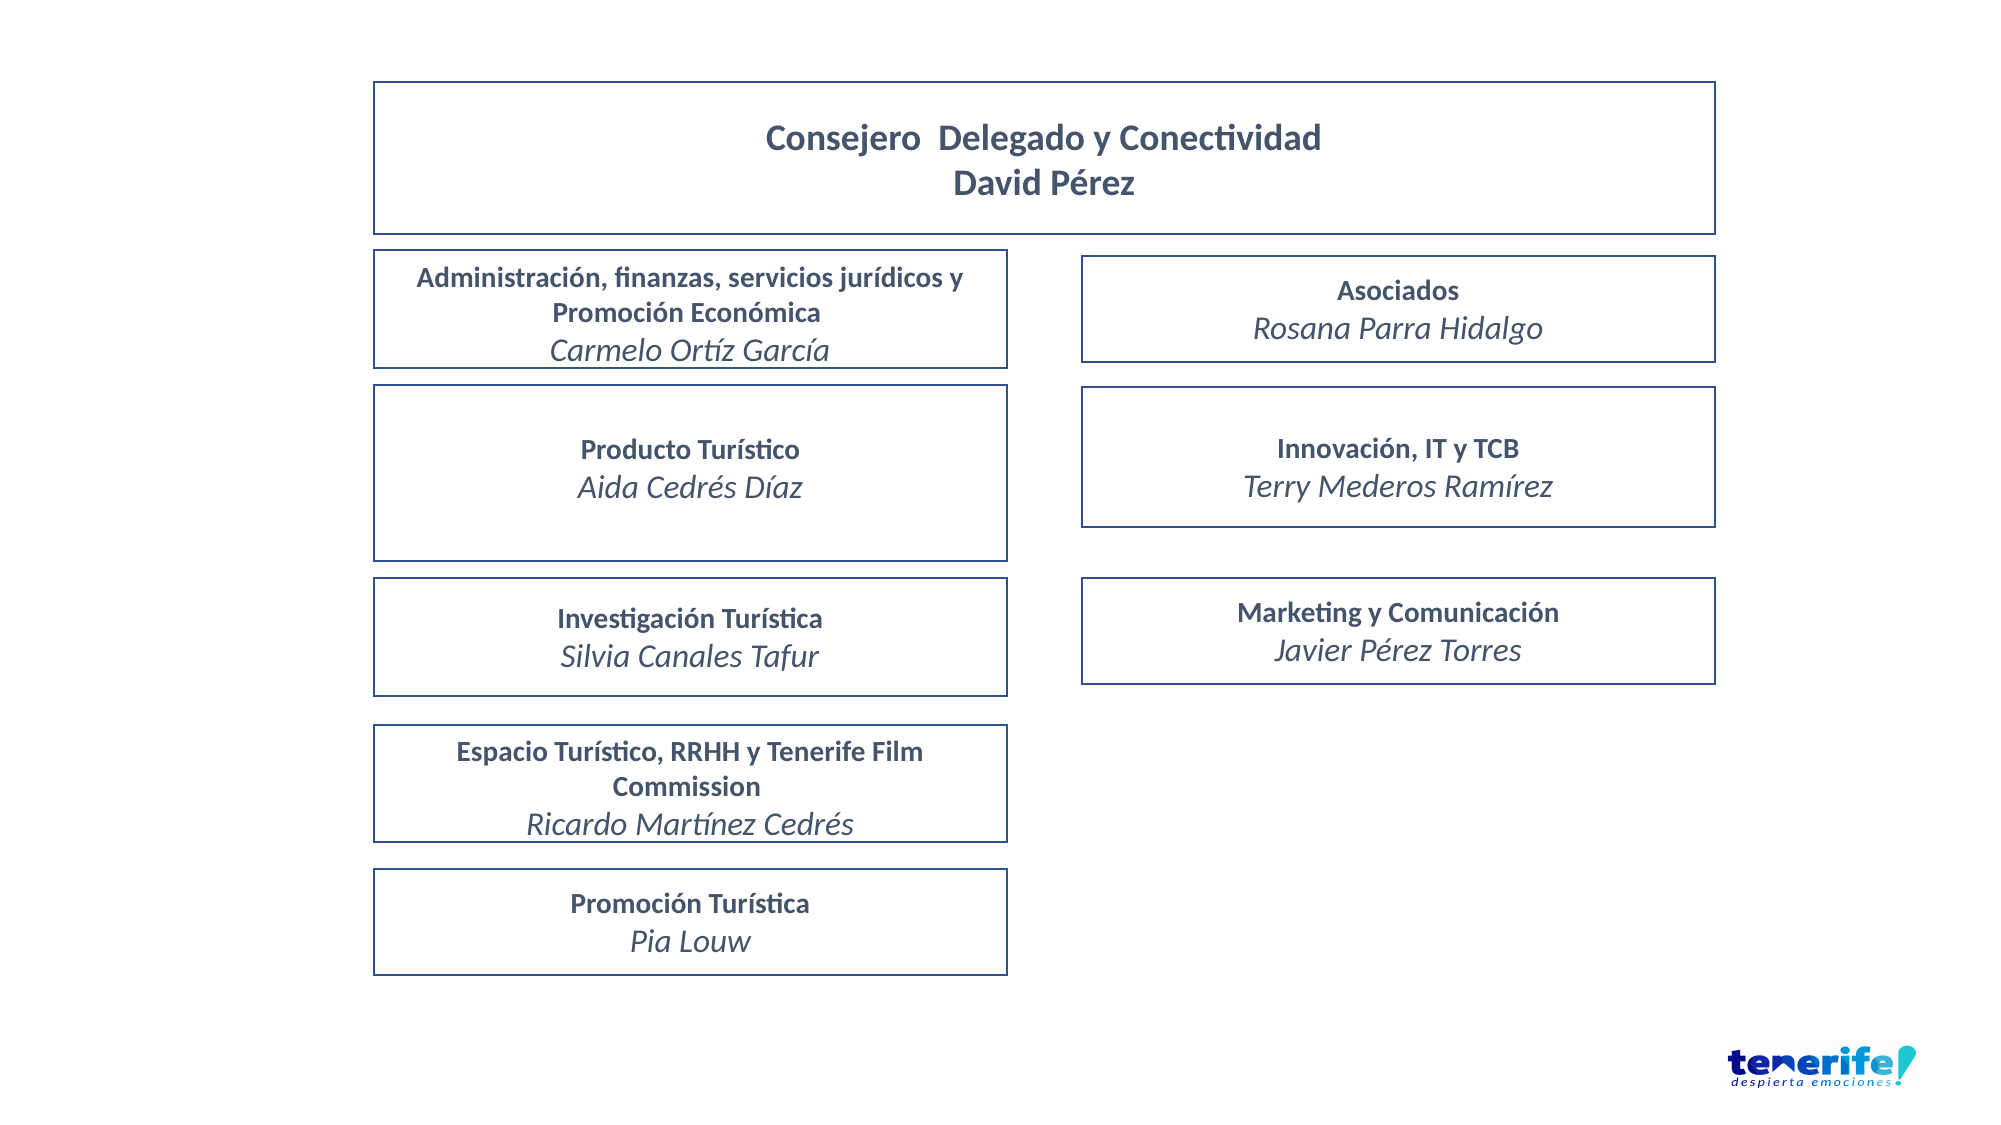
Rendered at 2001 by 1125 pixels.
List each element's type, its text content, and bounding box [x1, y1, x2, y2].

text_box Administración, finanzas, servicios jurídicos y Promoción Económica Carmelo Ortíz García [374, 250, 1007, 368]
text_box Espacio Turístico, RRHH y Tenerife Film Commission Ricardo Martínez Cedrés [374, 725, 1007, 842]
text_box Producto Turístico Aida Cedrés Díaz [374, 385, 1007, 561]
text_box Investigación Turística Silvia Canales Tafur [374, 578, 1007, 696]
text_box Promoción Turística Pia Louw [374, 869, 1007, 975]
picture [1723, 1042, 1920, 1090]
text_box Marketing y Comunicación Javier Pérez Torres [1082, 578, 1715, 684]
text_box Innovación, IT y TCB Terry Mederos Ramírez [1082, 387, 1715, 527]
text_box Asociados Rosana Parra Hidalgo [1082, 256, 1715, 362]
text_box Consejero Delegado y Conectividad David Pérez [374, 82, 1715, 234]
